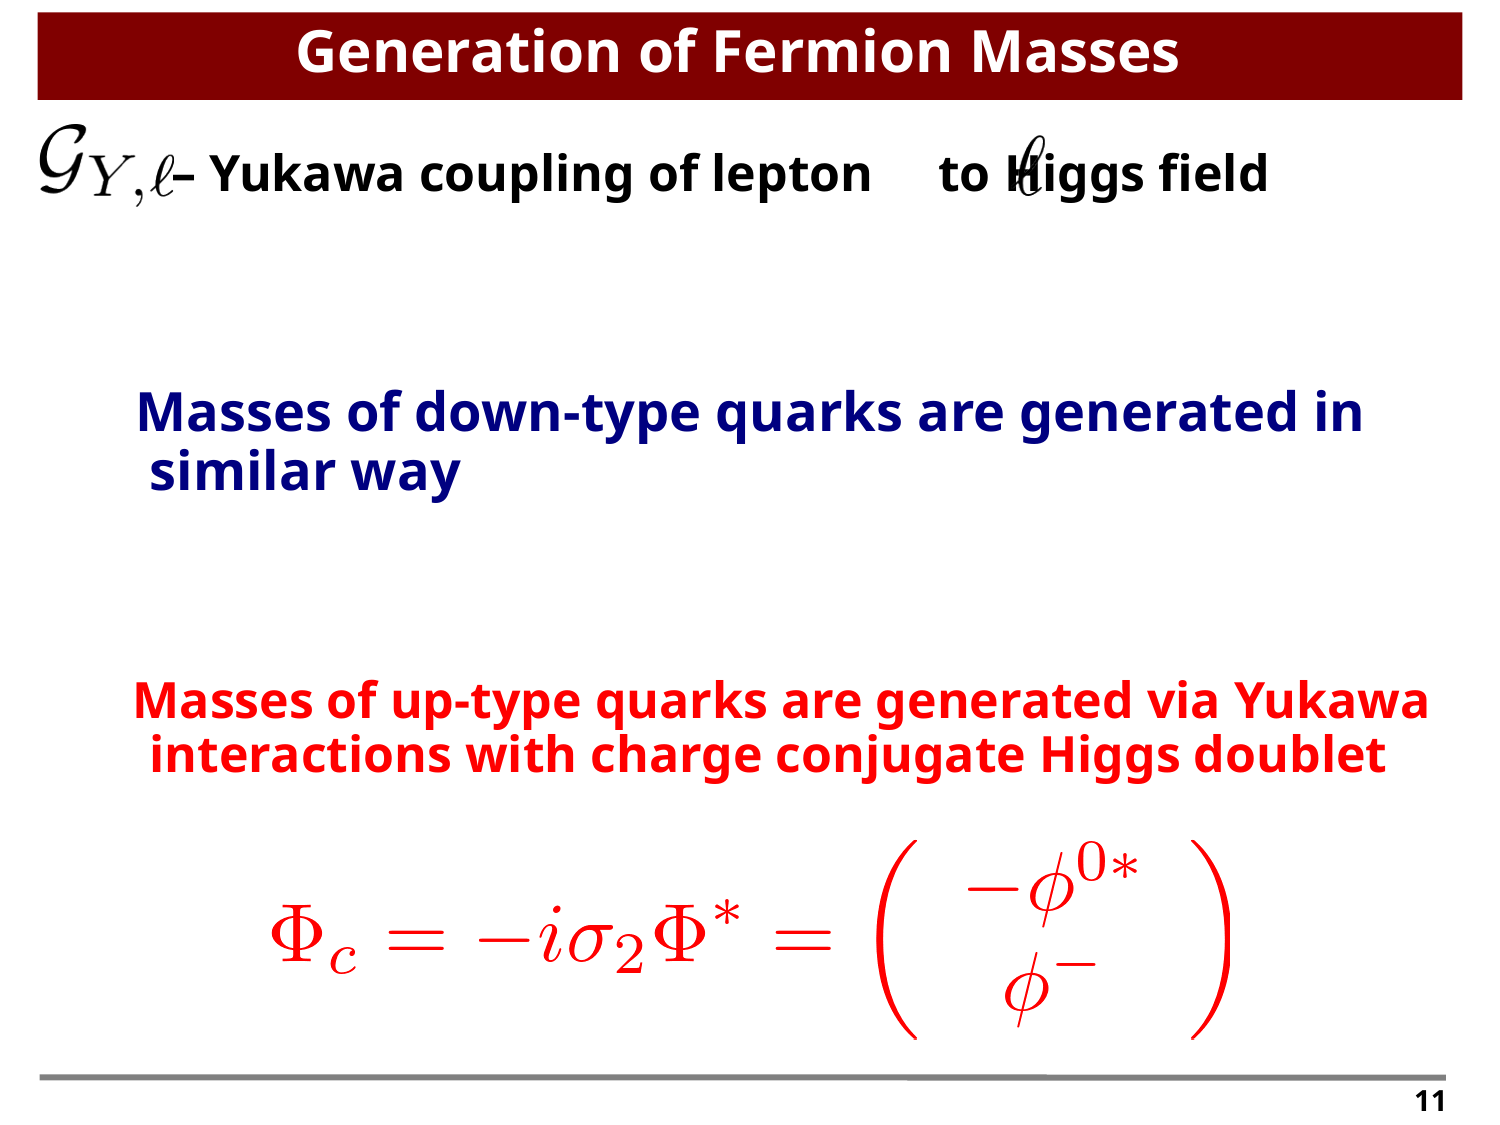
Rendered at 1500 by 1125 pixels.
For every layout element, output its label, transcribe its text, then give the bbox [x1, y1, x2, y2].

picture [271, 839, 1231, 1040]
picture [39, 124, 175, 207]
list – Yukawa coupling of lepton to Higgs field Masses of down-type quarks are generated in similar way Masses of up-type quarks are generated via Yukawa interactions with charge conjugate Higgs doublet [78, 141, 1500, 927]
picture [1010, 135, 1045, 196]
title Generation of Fermion Masses [132, 12, 1345, 96]
